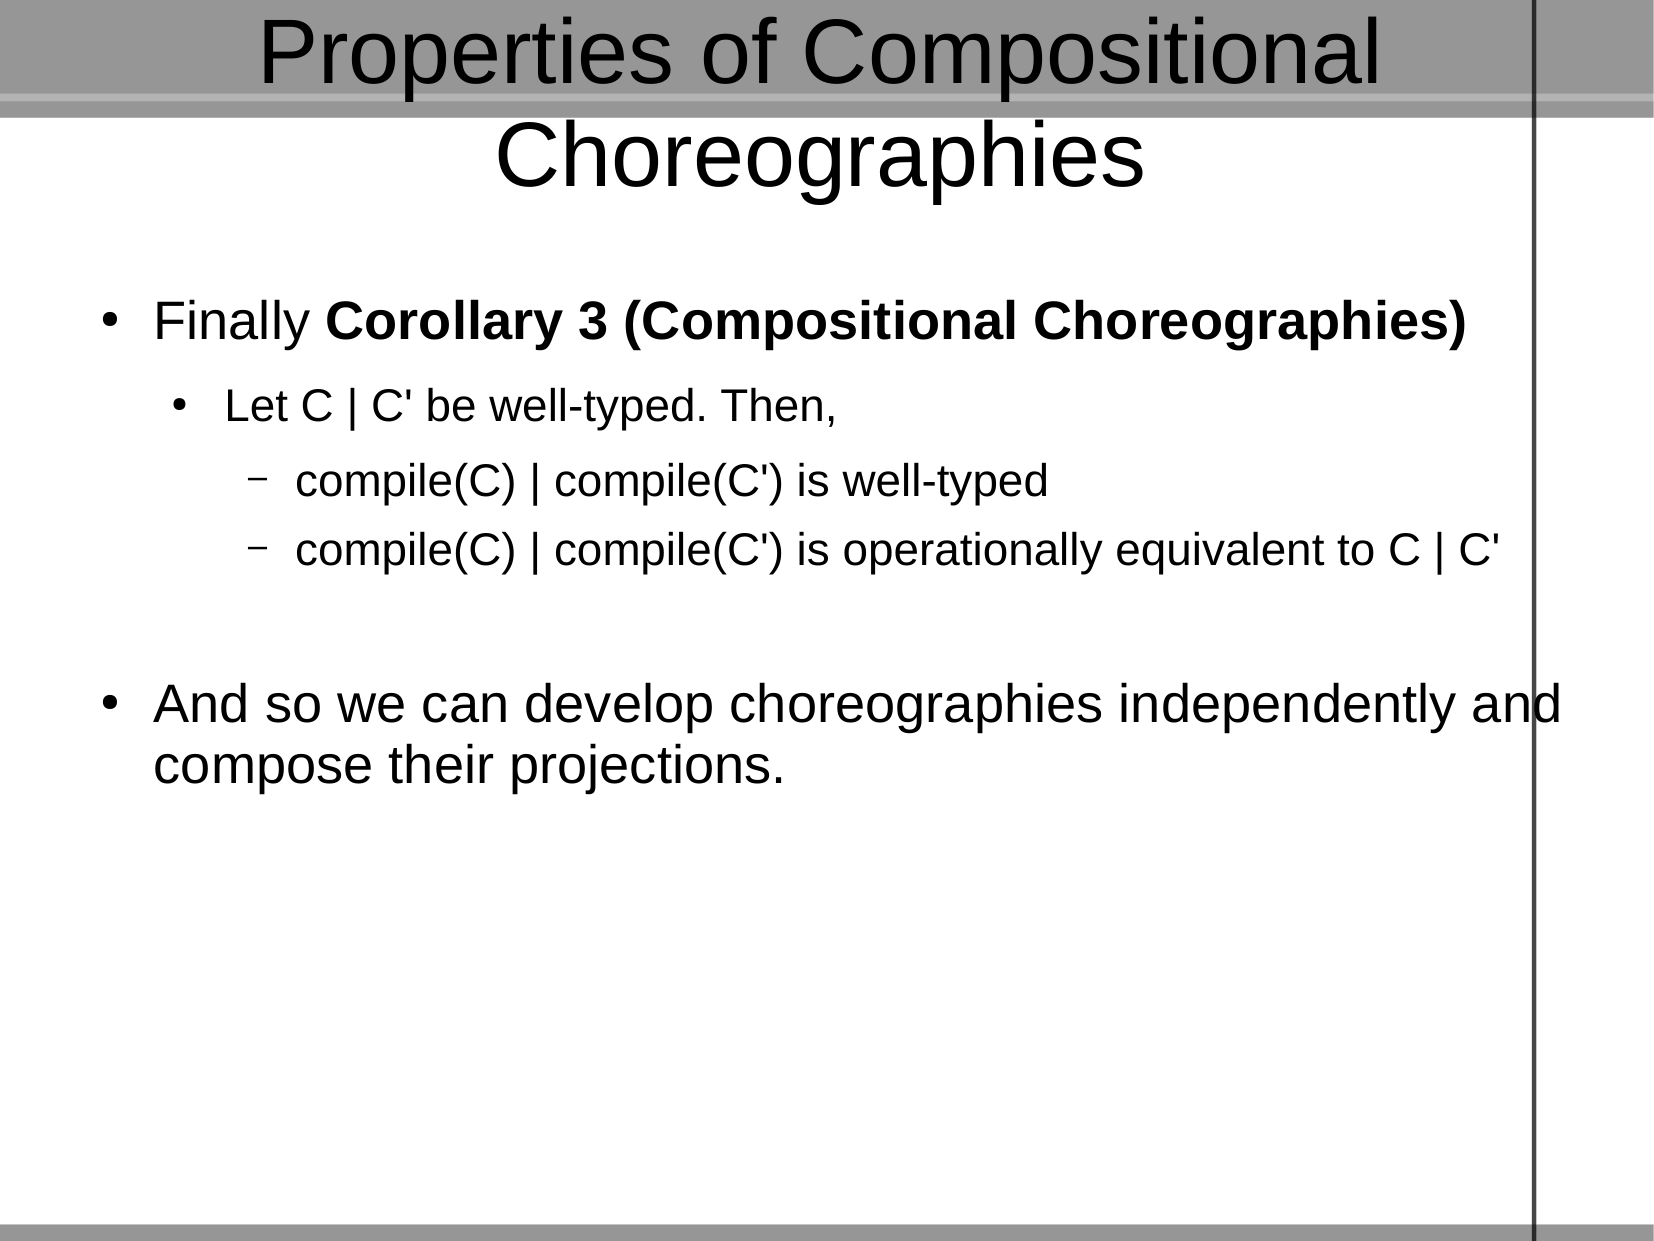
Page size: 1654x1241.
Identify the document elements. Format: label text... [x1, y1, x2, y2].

picture [0, 0, 1654, 1241]
title Properties of Compositional Choreographies [76, 0, 1565, 207]
list Finally Corollary 3 (Compositional Choreographies) Let C | C' be well-typed. Then, compile(C) | compile(C') is well-typed compile(C) | compile(C') is operationally equivalent to C | C' And so we can develop choreographies independently and compose their projections. [82, 290, 1571, 1109]
